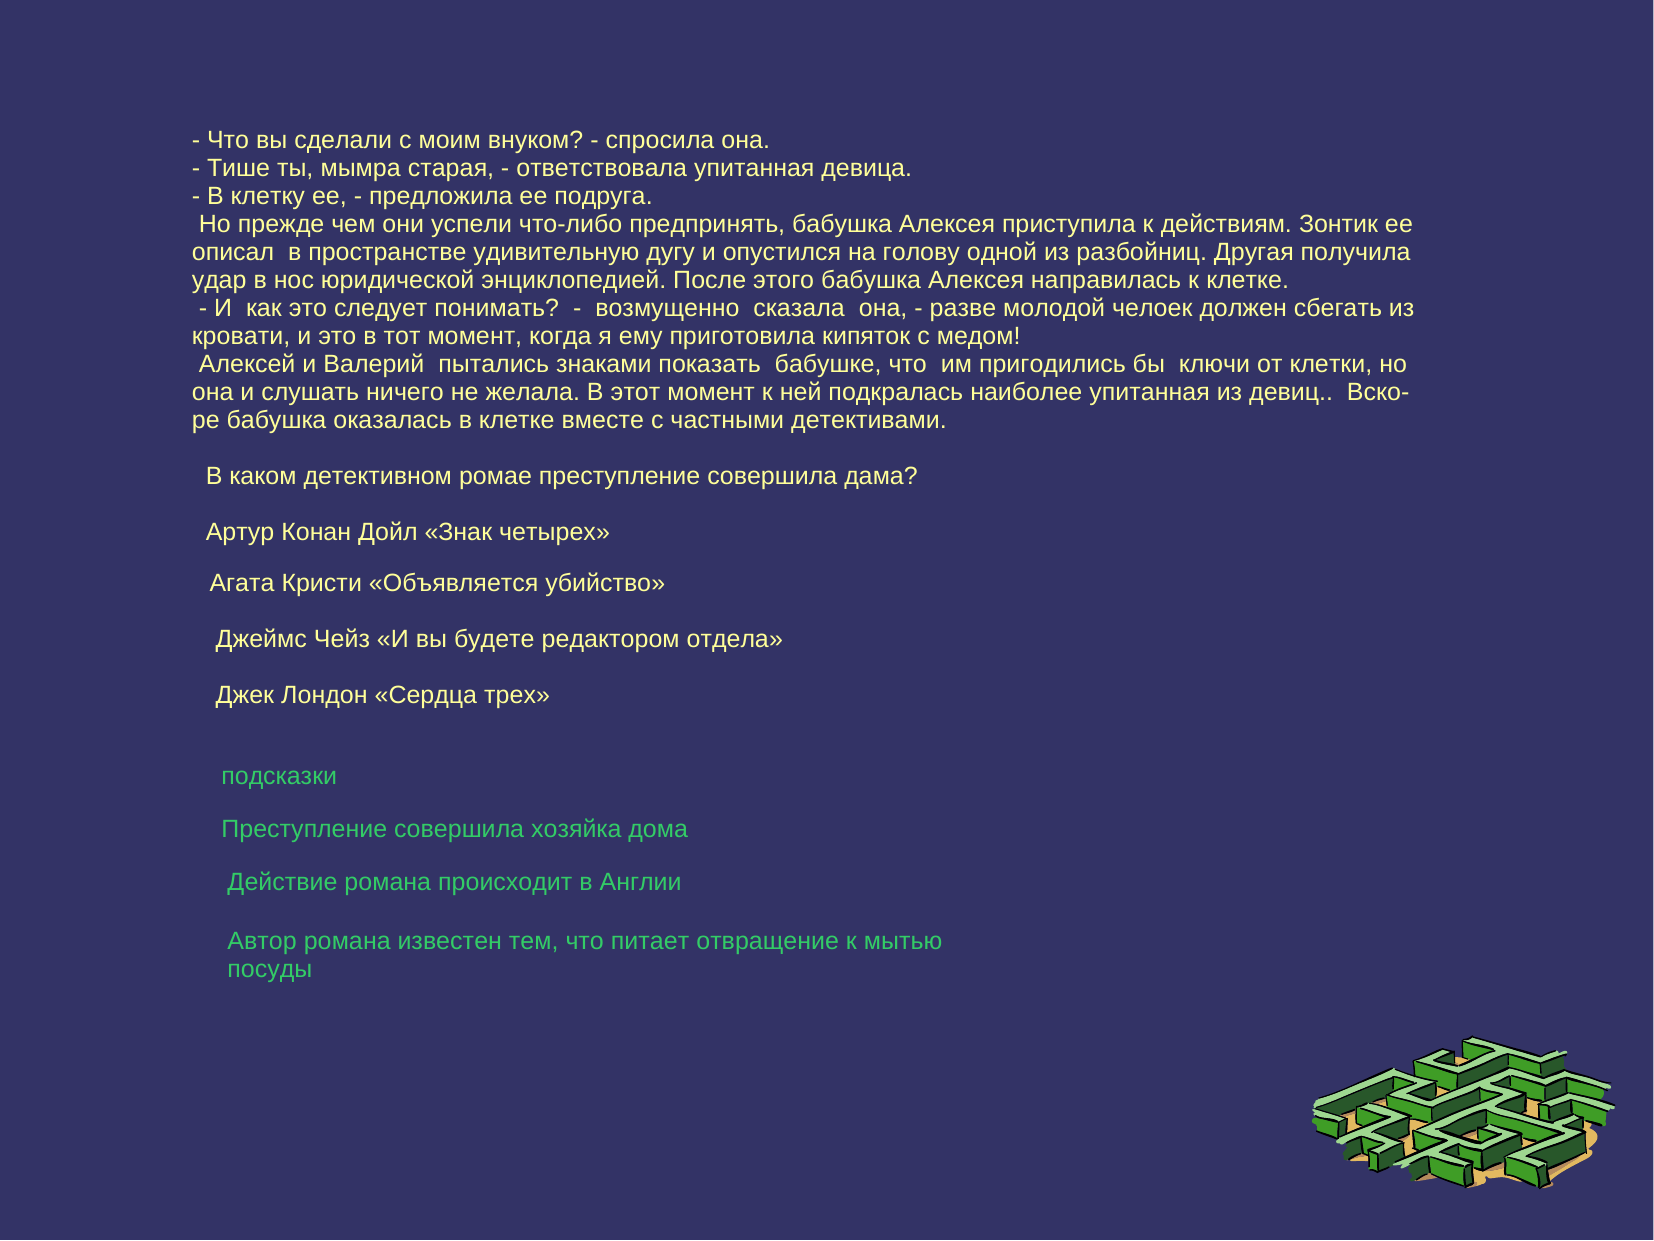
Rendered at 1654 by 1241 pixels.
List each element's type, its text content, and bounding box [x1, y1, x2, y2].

text_box подсказки [206, 754, 527, 798]
text_box Джеймс Чейз «И вы будете редактором отдела» Джек Лондон «Сердца трех» [200, 617, 852, 717]
text_box Преступление совершила хозяйка дома [206, 807, 1063, 851]
text_box - Что вы сделали с моим внуком? - спросила она. - Тише ты, мымра старая, - ответствовала упитанная девица. - В клетку ее, - предложила ее подруга. Но прежде чем они успели что-либо предпринять, бабушка Алексея приступила к действиям. Зонтик ее описал в пространстве удивительную дугу и опустился на голову одной из разбойниц. Другая получила удар в нос юридической энциклопедией. После этого бабушка Алексея направилась к клетке. - И как это следует понимать? - возмущенно сказала она, - разве молодой челоек должен сбегать из кровати, и это в тот момент, когда я ему приготовила кипяток с медом! Алексей и Валерий пытались знаками показать бабушке, что им пригодились бы ключи от клетки, но она и слушать ничего не желала. В этот момент к ней подкралась наиболее упитанная из девиц.. Вско- ре бабушка оказалась в клетке вместе с частными детективами. В каком детективном ромае преступление совершила дама? Артур Конан Дойл «Знак четырех» [177, 118, 1477, 553]
text_box Автор романа известен тем, что питает отвращение к мытью посуды [212, 919, 1004, 991]
text_box Действие романа происходит в Англии [212, 860, 1034, 904]
text_box Агата Кристи «Объявляется убийство» [194, 561, 697, 604]
